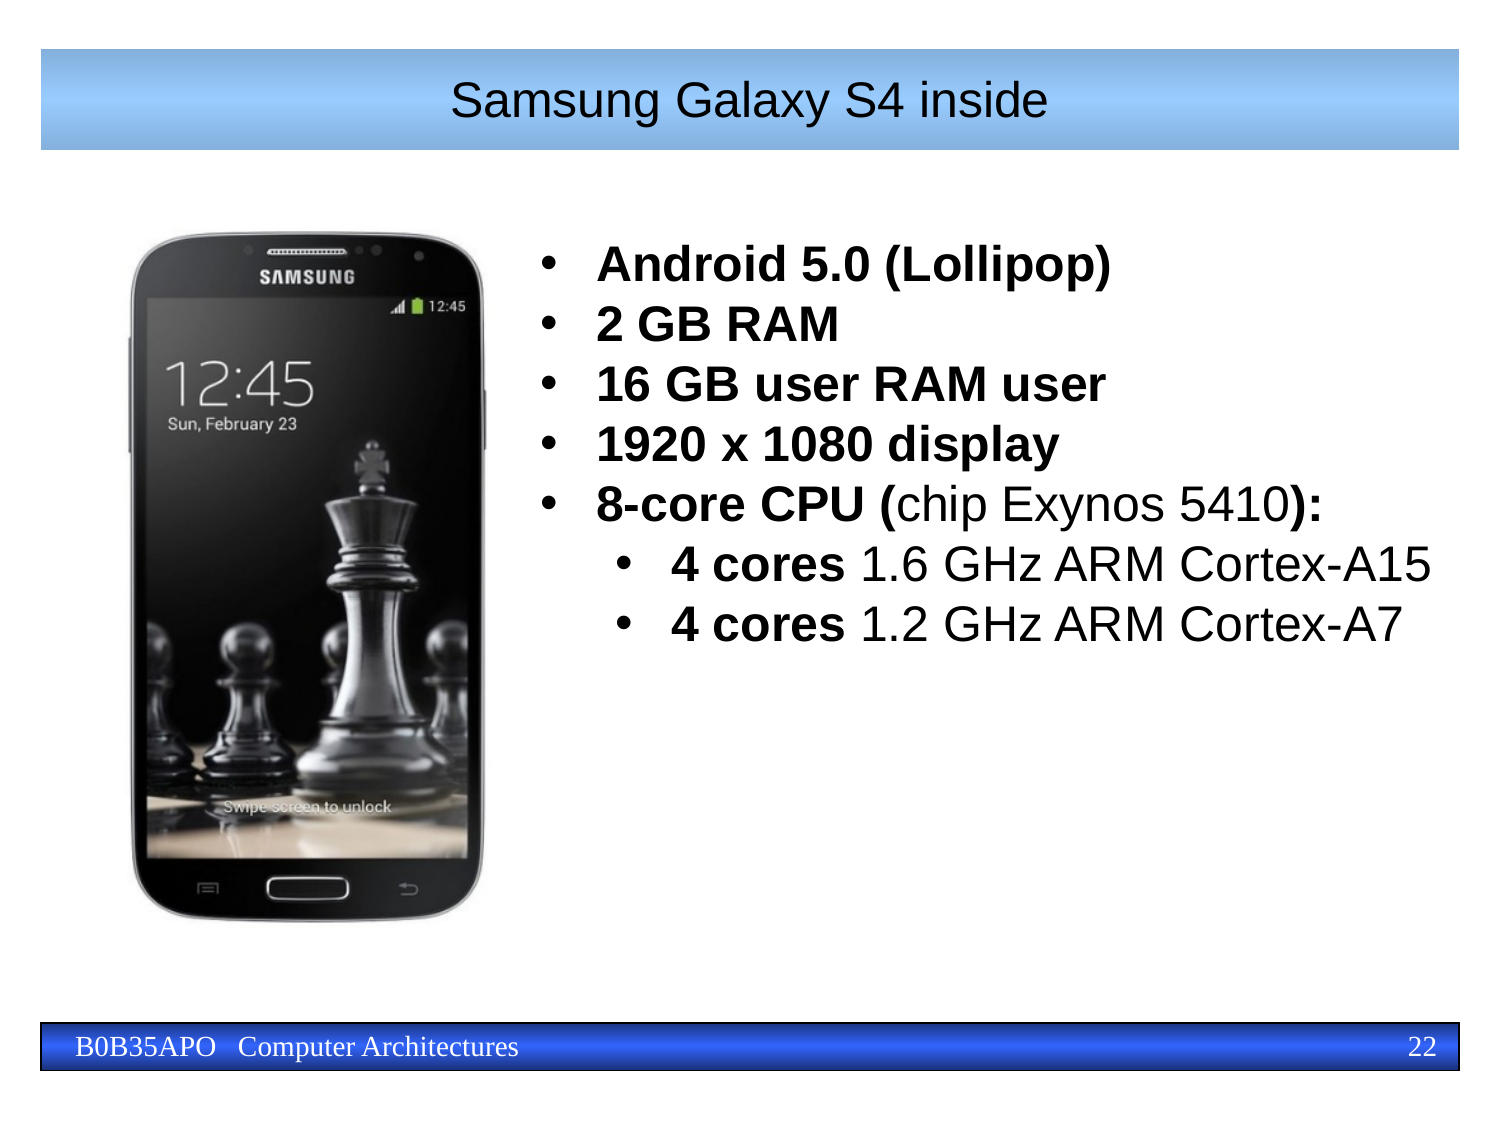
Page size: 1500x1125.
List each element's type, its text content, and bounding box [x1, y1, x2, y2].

text_box Android 5.0 (Lollipop) 2 GB RAM 16 GB user RAM user 1920 x 1080 display 8-core CPU (chip Exynos 5410): 4 cores 1.6 GHz ARM Cortex-A15 4 cores 1.2 GHz ARM Cortex-A7 [525, 224, 1483, 720]
title Samsung Galaxy S4 inside [41, 49, 1459, 150]
picture [112, 220, 512, 929]
